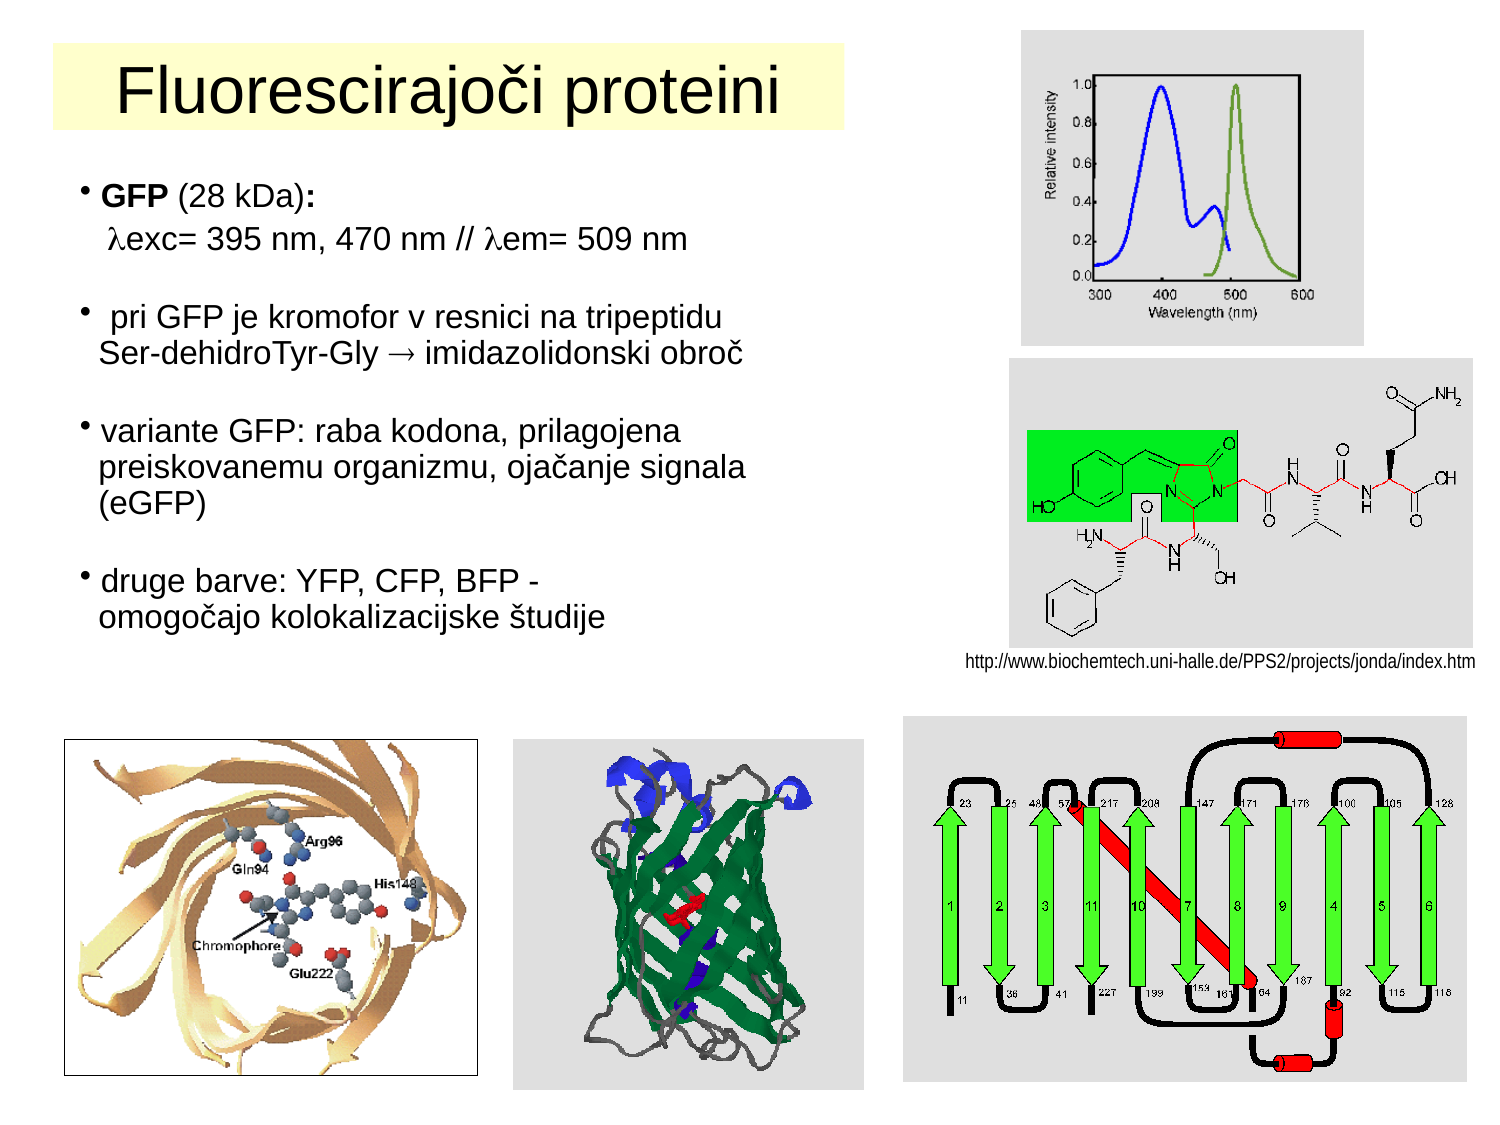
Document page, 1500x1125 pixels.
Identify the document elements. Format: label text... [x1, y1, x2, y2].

picture [1021, 30, 1364, 346]
picture [513, 739, 864, 1090]
picture [1009, 358, 1473, 648]
list GFP (28 kDa): lexc= 395 nm, 470 nm // lem= 509 nm pri GFP je kromofor v resnici na tripeptidu Ser-dehidroTyr-Gly  imidazolidonski obroč variante GFP: raba kodona, prilagojena preiskovanemu organizmu, ojačanje signala (eGFP) druge barve: YFP, CFP, BFP - omogočajo kolokalizacijske študije [64, 171, 817, 704]
picture [903, 716, 1467, 1083]
picture [64, 739, 478, 1075]
title Fluorescirajoči proteini [53, 43, 845, 130]
text_box http://www.biochemtech.uni-halle.de/PPS2/projects/jonda/index.htm [950, 640, 1500, 681]
